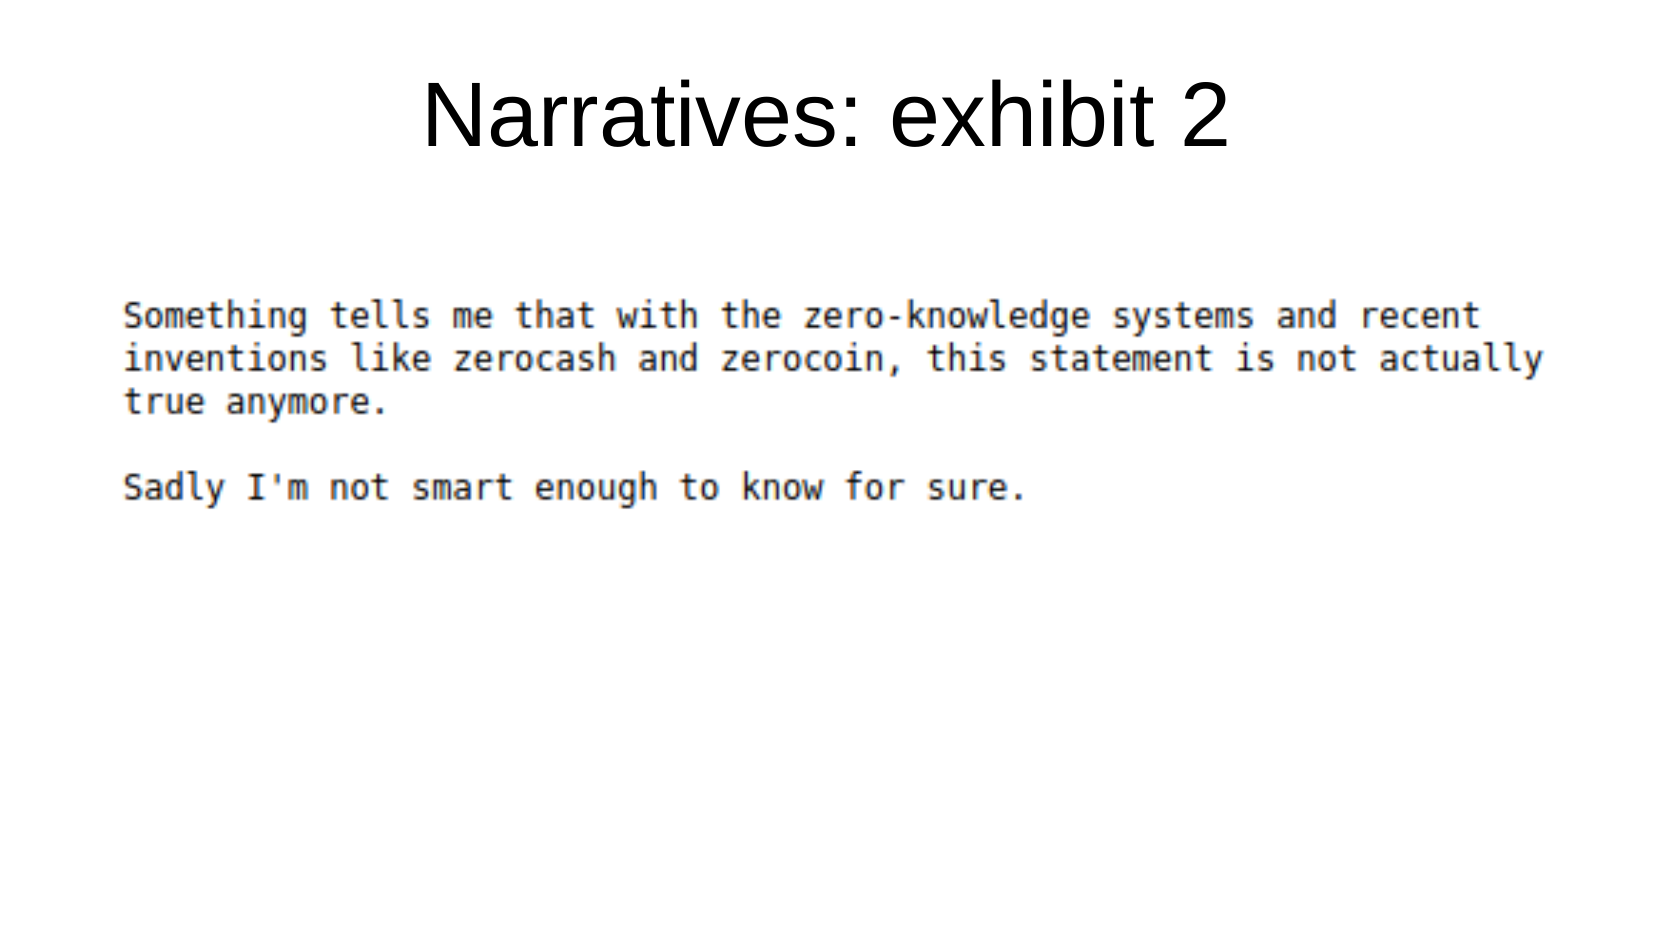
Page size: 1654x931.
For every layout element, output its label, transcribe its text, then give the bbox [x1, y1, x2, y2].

title Narratives: exhibit 2 [82, 37, 1571, 193]
picture [118, 283, 1556, 532]
